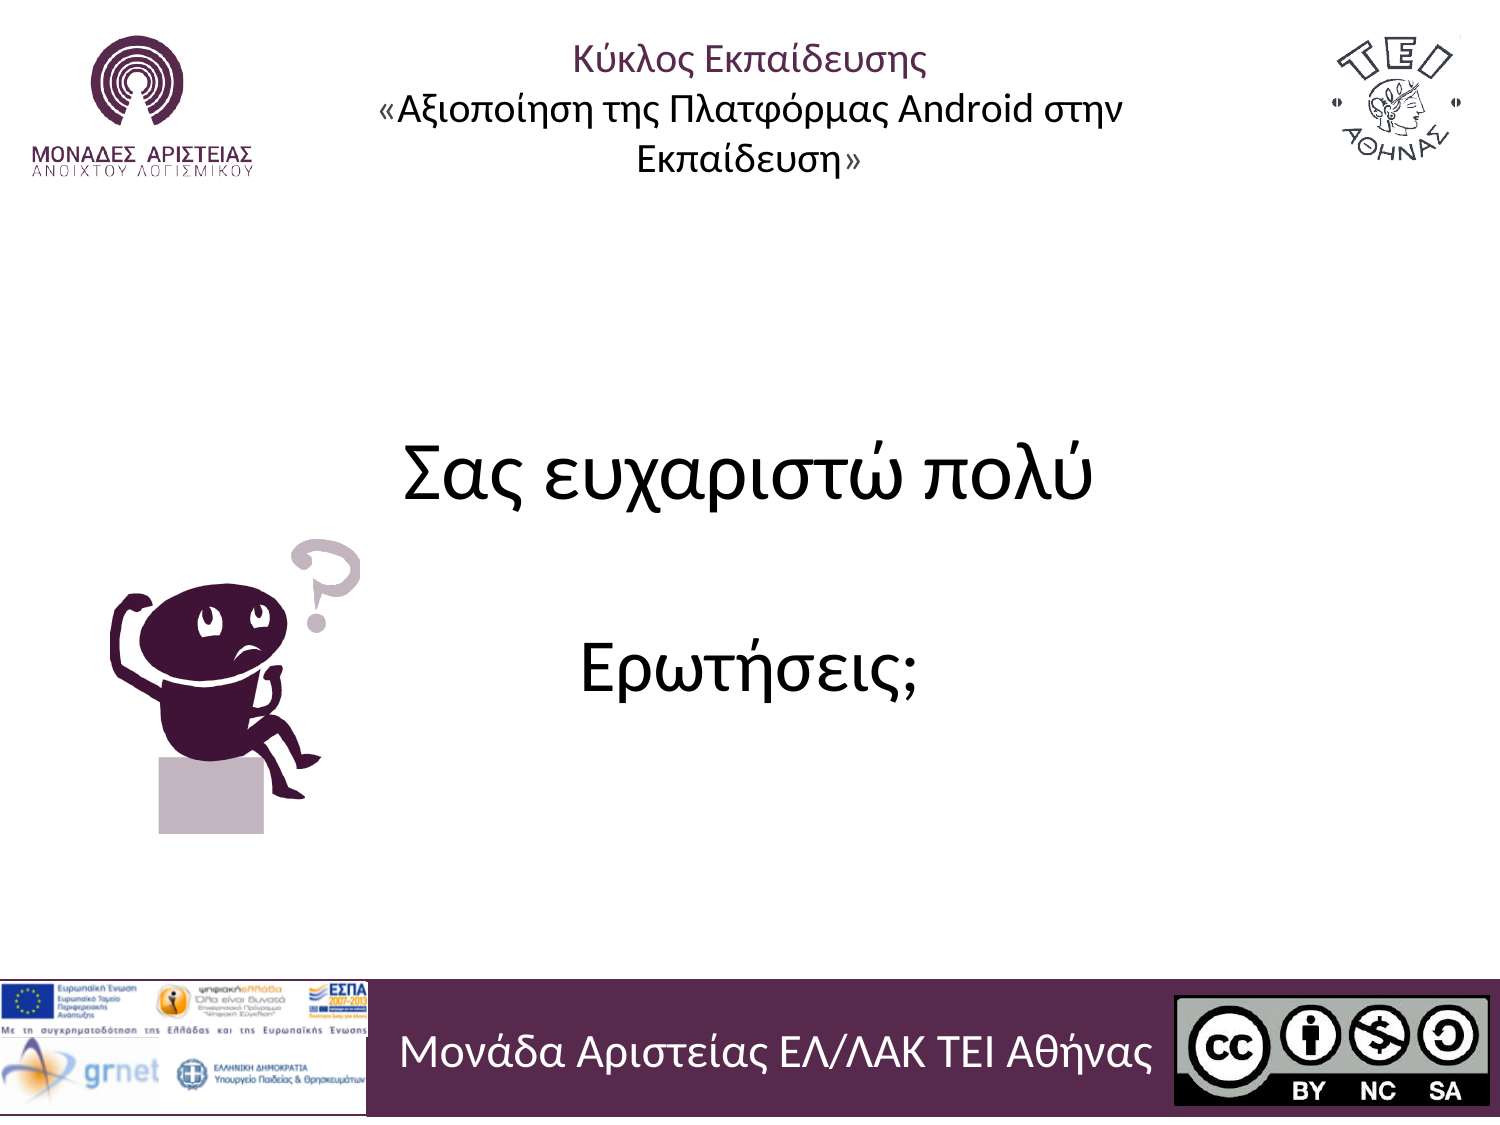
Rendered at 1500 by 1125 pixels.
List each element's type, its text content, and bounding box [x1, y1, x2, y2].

text_box Μονάδα Αριστείας ΕΛ/ΛΑΚ ΤΕΙ Αθήνας [383, 992, 1488, 1105]
picture [175, 1057, 366, 1092]
picture [110, 538, 360, 834]
picture [1331, 35, 1461, 167]
picture [1174, 995, 1490, 1106]
title Σας ευχαριστώ πολύ Ερωτήσεις; [218, 408, 1282, 709]
picture [0, 982, 368, 1113]
text_box Κύκλος Εκπαίδευσης «Αξιοποίηση της Πλατφόρμας Android στην Εκπαίδευση» [280, 22, 1220, 190]
picture [31, 36, 253, 177]
